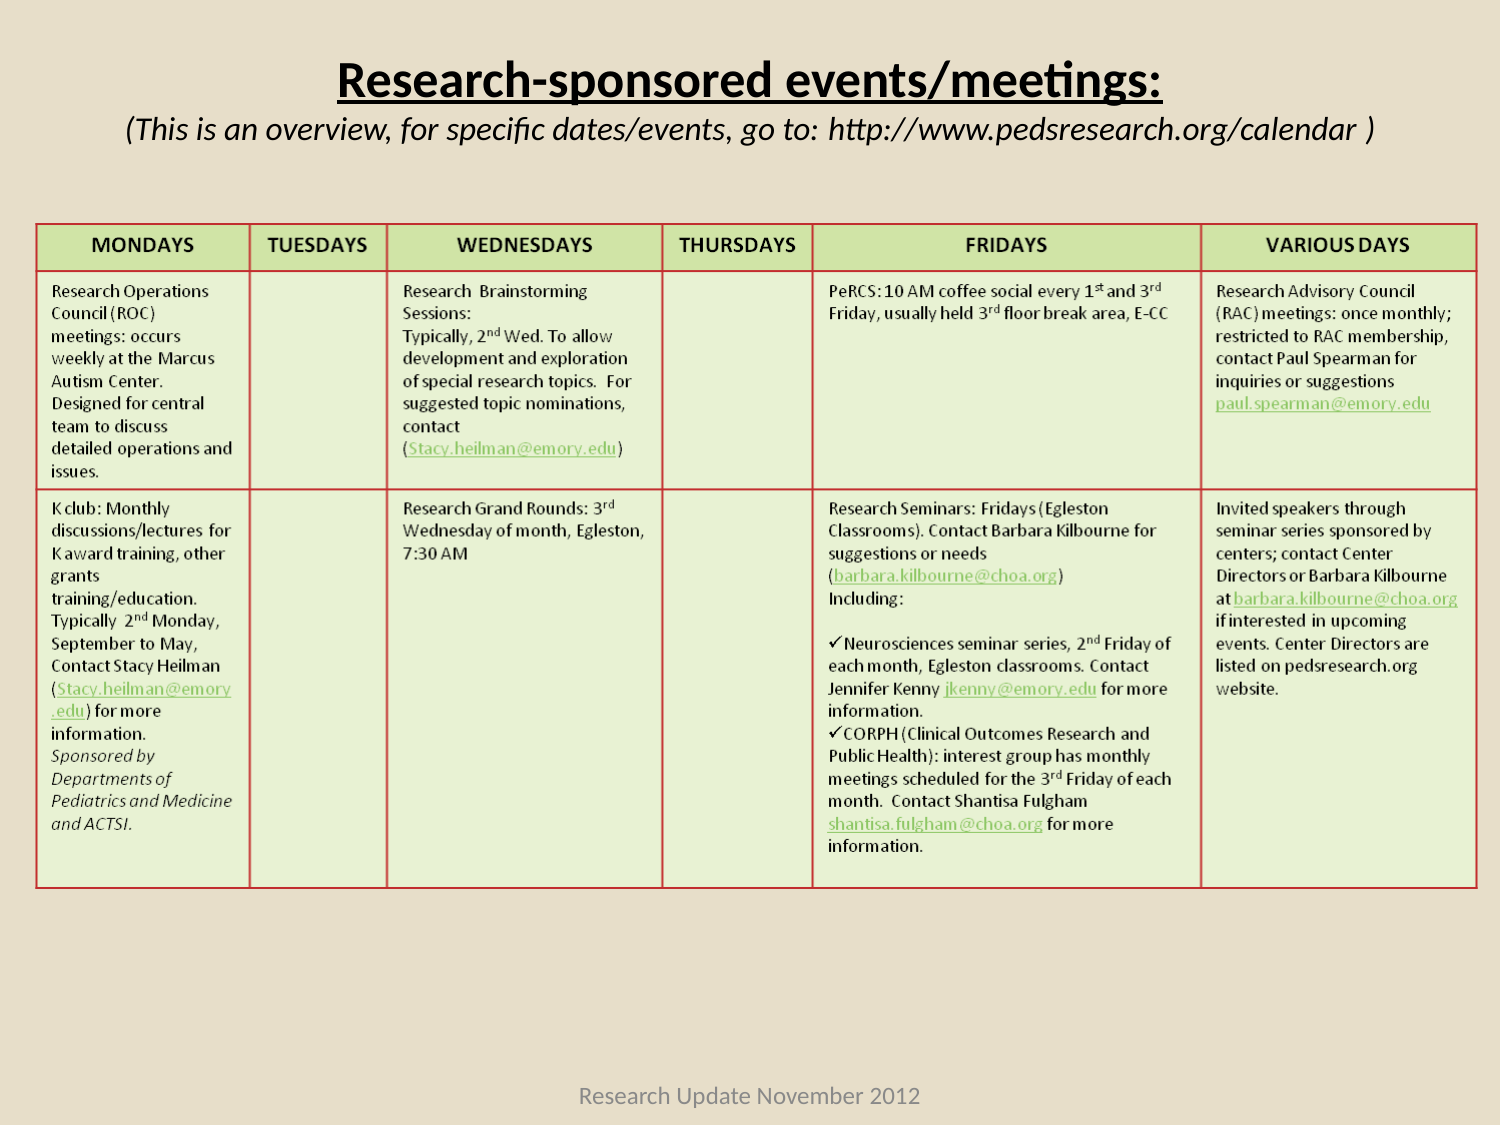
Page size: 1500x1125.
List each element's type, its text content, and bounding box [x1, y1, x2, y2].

picture [25, 213, 1488, 901]
text_box Research Update November 2012 [512, 1065, 988, 1125]
title Research-sponsored events/meetings: (This is an overview, for specific dates/events, go to: http://www.pedsresearch.org/calendar ) [75, 37, 1426, 138]
